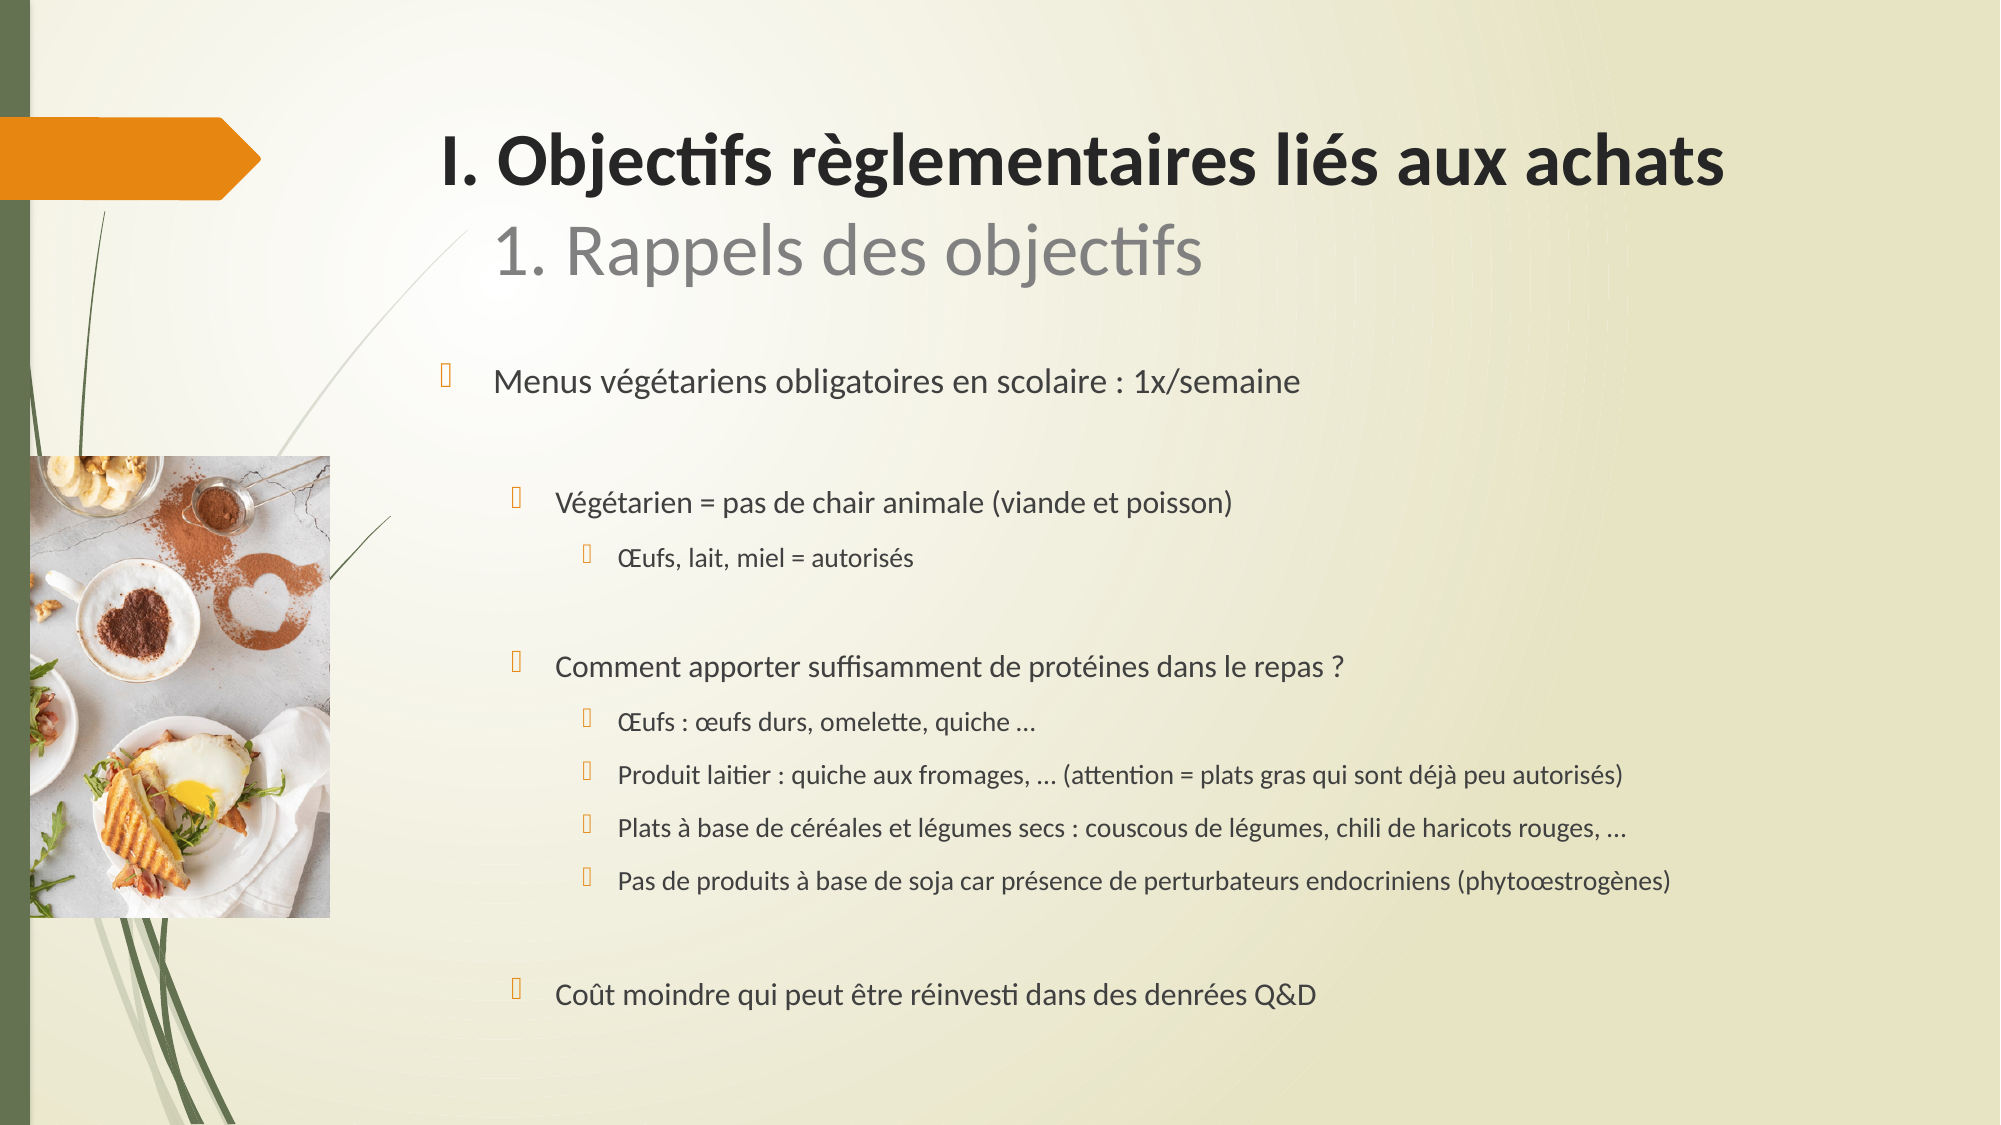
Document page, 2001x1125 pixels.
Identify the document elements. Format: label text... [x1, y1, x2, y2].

title I. Objectifs règlementaires liés aux achats 1. Rappels des objectifs [425, 102, 1888, 313]
picture [30, 456, 330, 918]
list Menus végétariens obligatoires en scolaire : 1x/semaine Végétarien = pas de chair animale (viande et poisson) Œufs, lait, miel = autorisés Comment apporter suffisamment de protéines dans le repas ? Œufs : œufs durs, omelette, quiche … Produit laitier : quiche aux fromages, … (attention = plats gras qui sont déjà peu autorisés) Plats à base de céréales et légumes secs : couscous de légumes, chili de haricots rouges, … Pas de produits à base de soja car présence de perturbateurs endocriniens (phytoœstrogènes) Coût moindre qui peut être réinvesti dans des denrées Q&D [424, 350, 1888, 1023]
